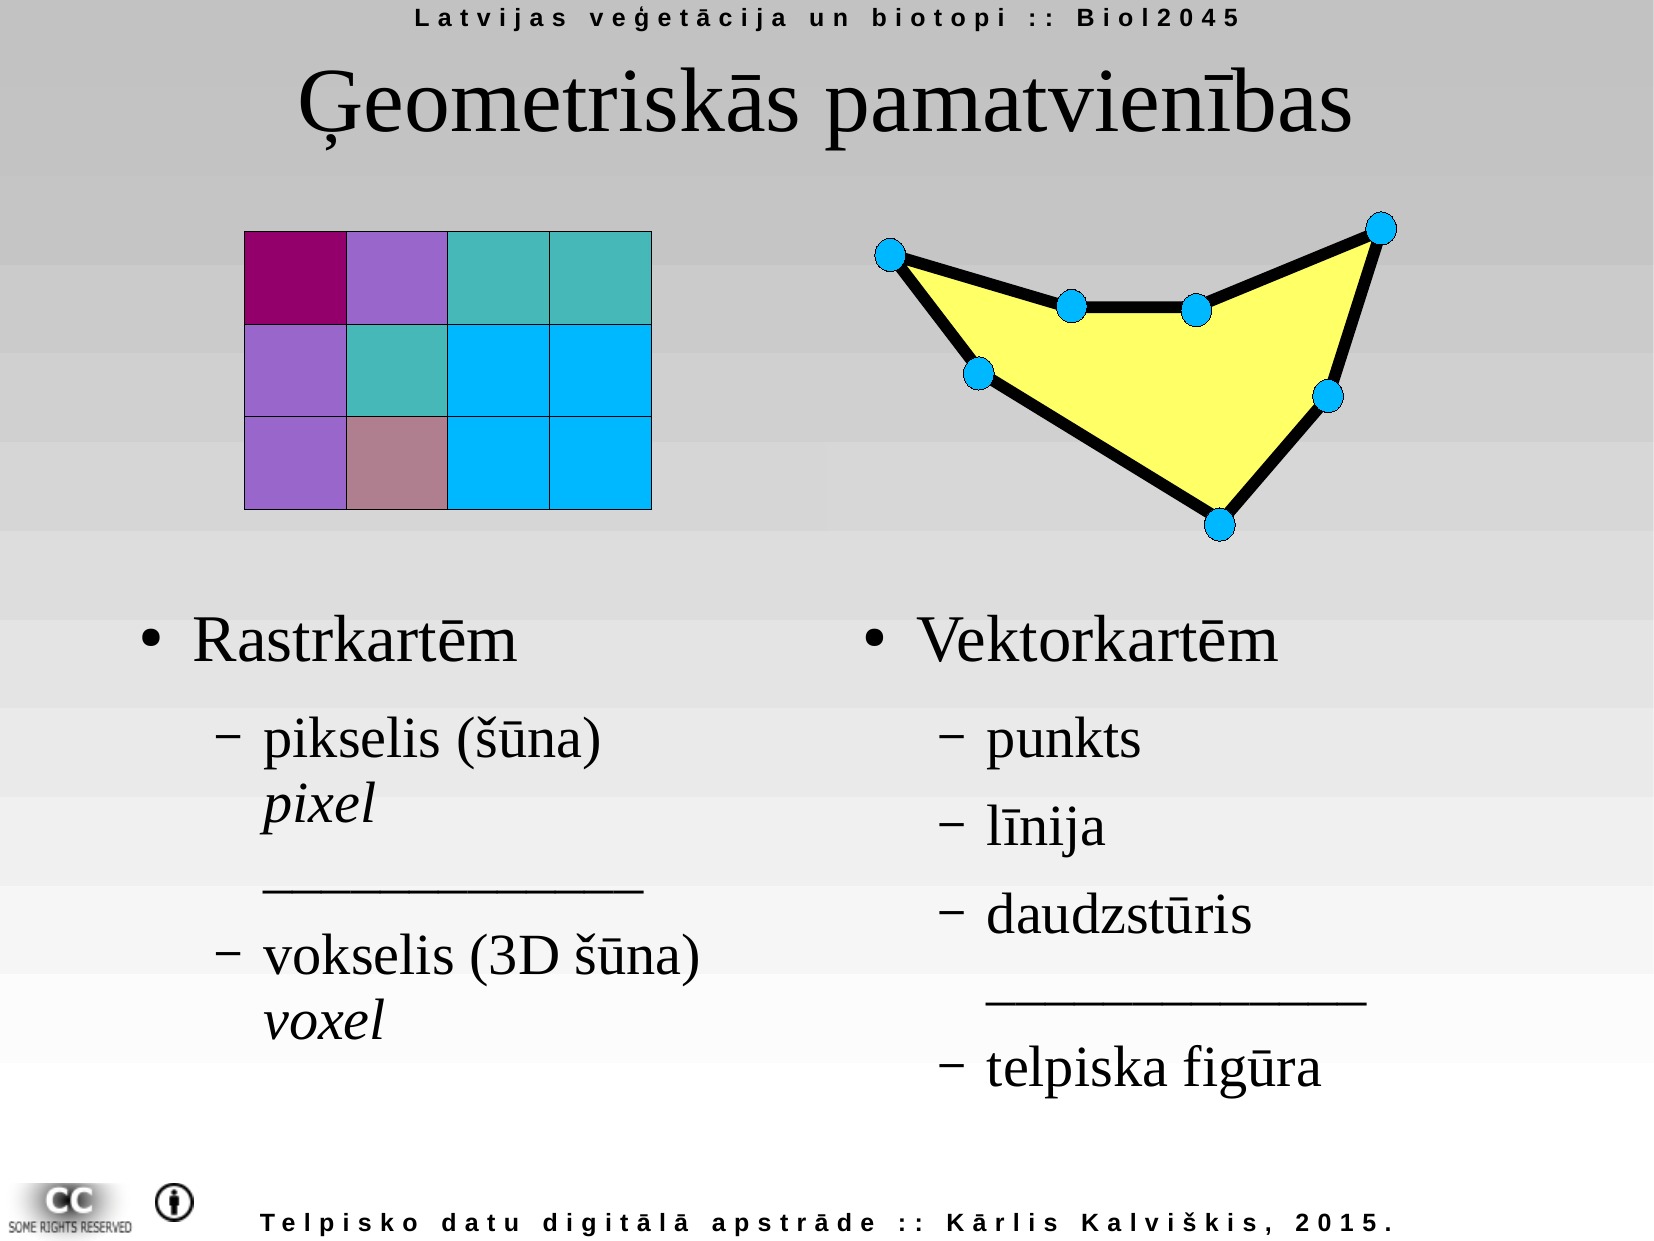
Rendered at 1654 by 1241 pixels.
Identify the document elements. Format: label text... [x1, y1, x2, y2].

title Ģeometriskās pamatvienības [34, 61, 1626, 296]
text_box [244, 231, 652, 510]
list Rastrkartēm pikselis (šūna) pixel _____________ vokselis (3D šūna) voxel [121, 601, 811, 1127]
list Vektorkartēm punkts līnija daudzstūris _____________ telpiska figūra [845, 601, 1535, 1158]
text_box [874, 211, 1397, 542]
picture [0, 0, 1654, 1241]
